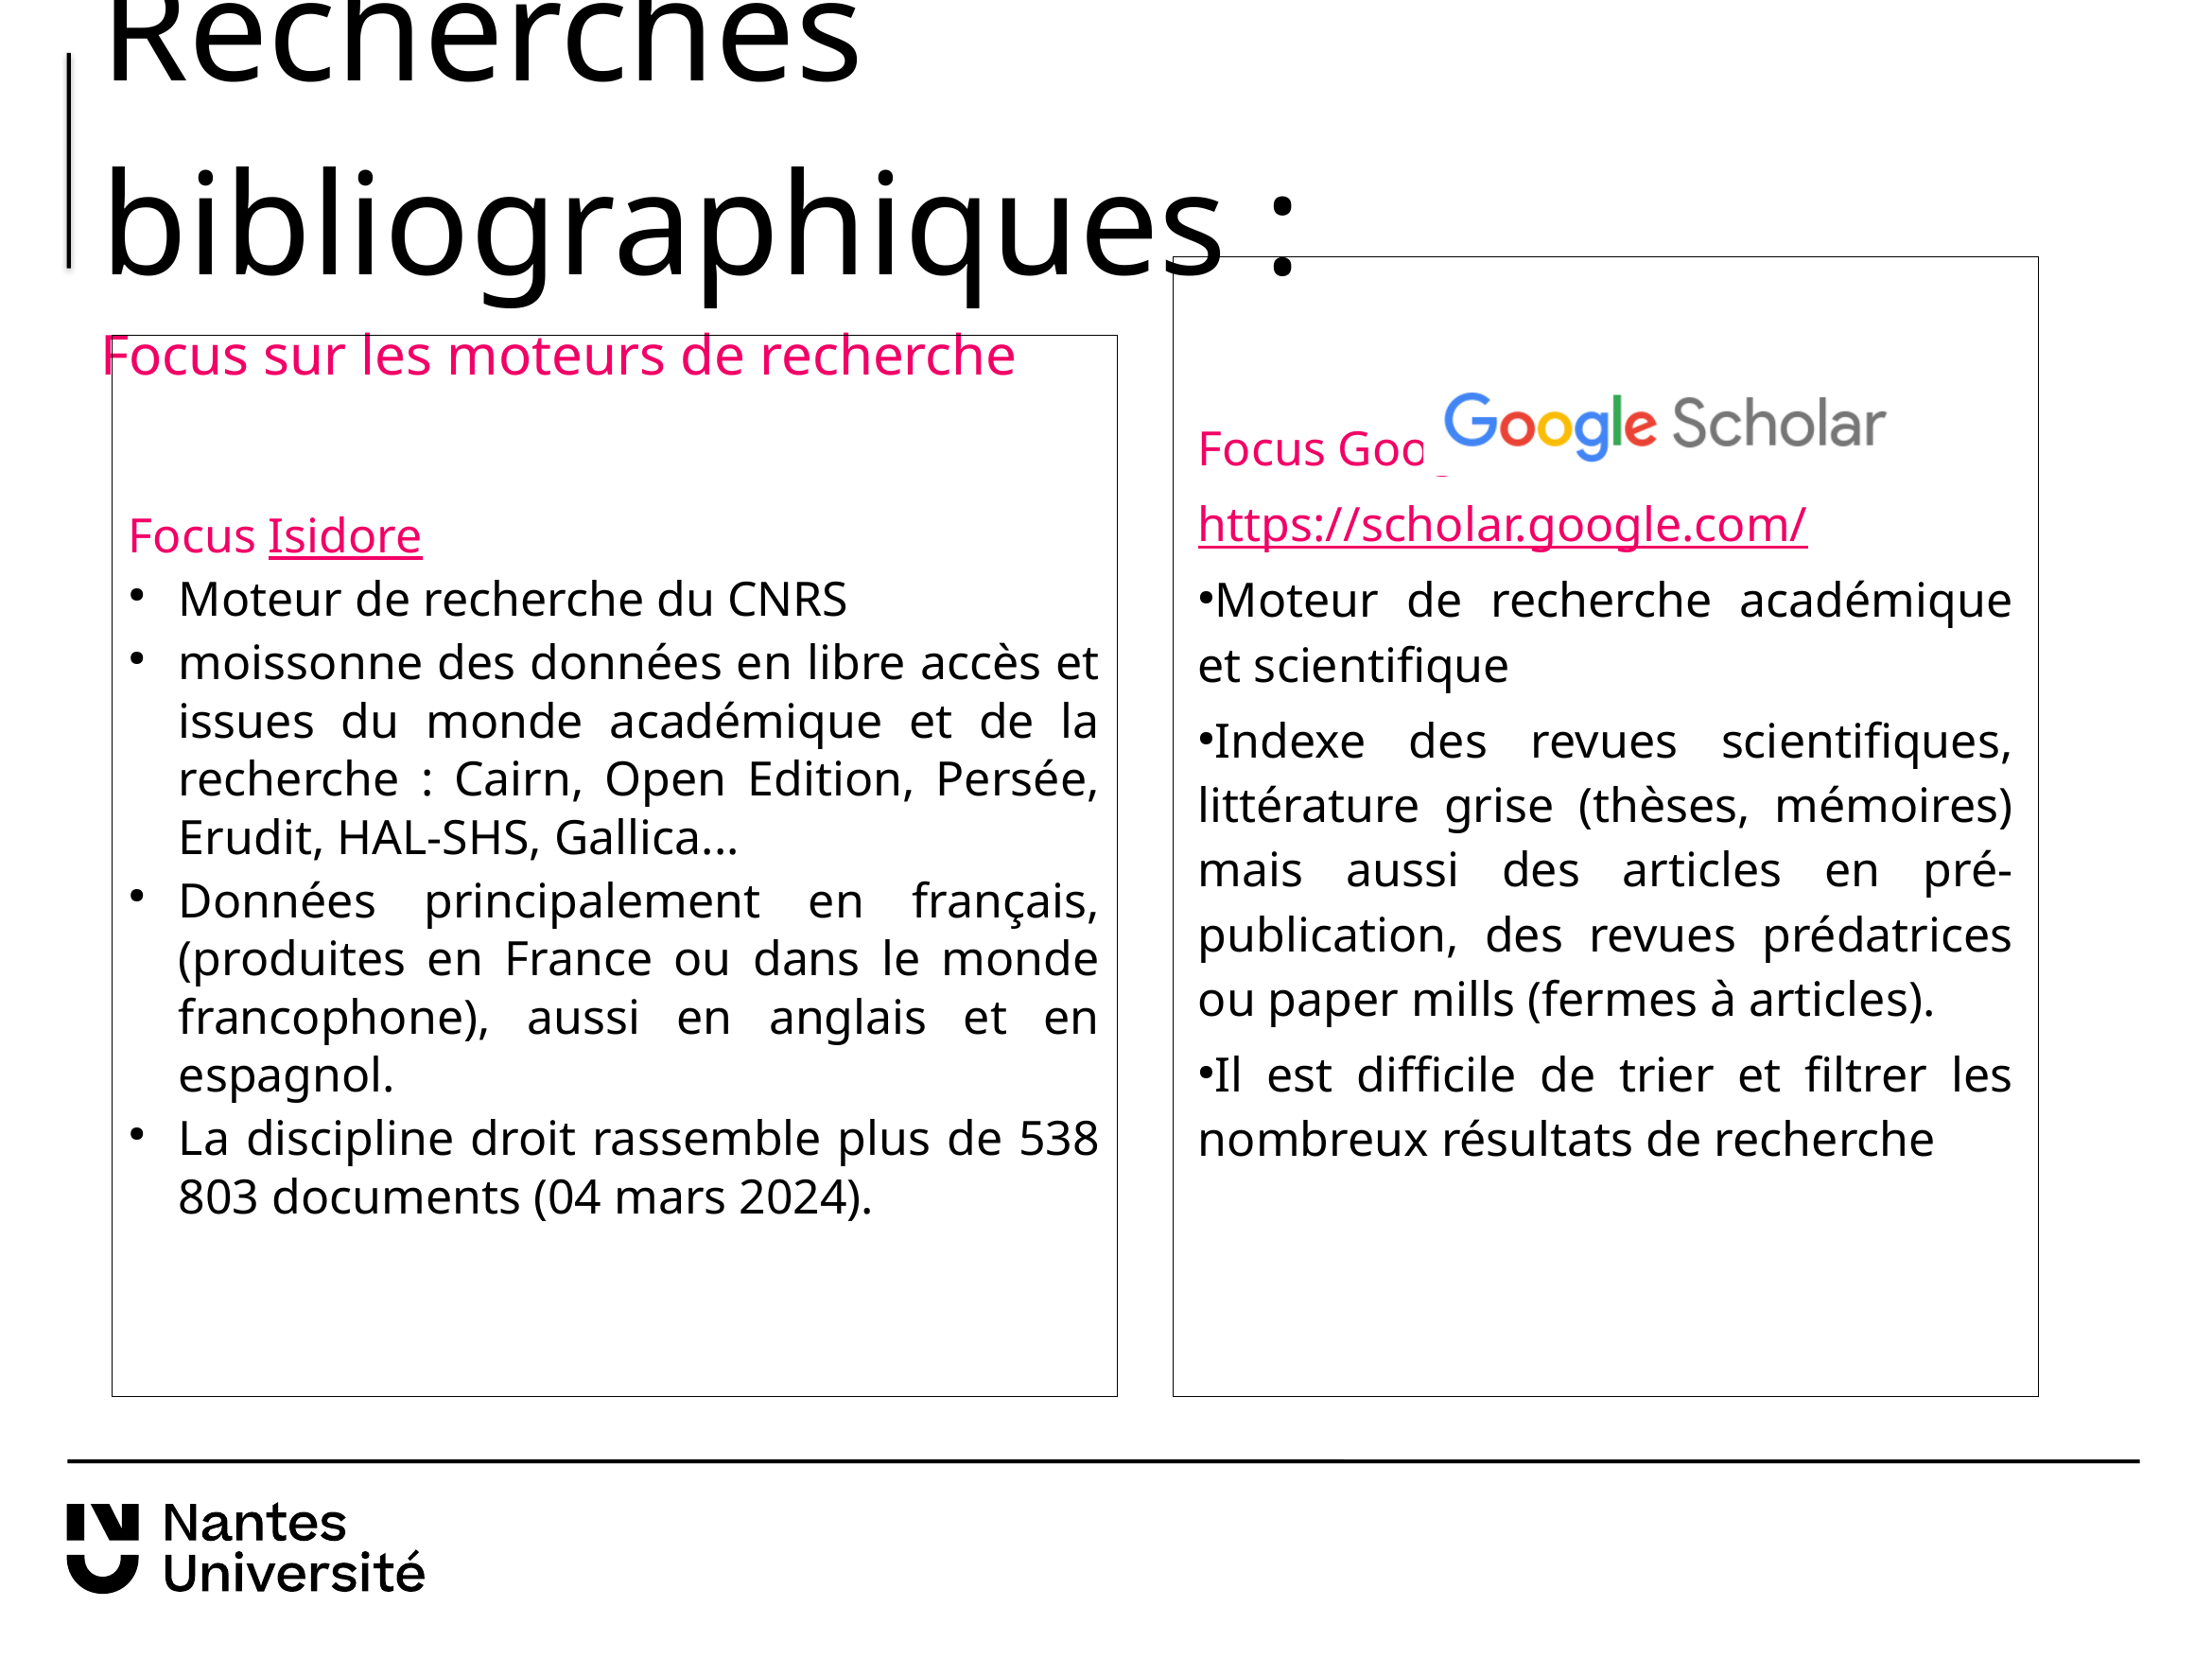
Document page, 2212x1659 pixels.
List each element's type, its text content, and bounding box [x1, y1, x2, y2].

list Focus Isidore Moteur de recherche du CNRS moissonne des données en libre accès et issues du monde académique et de la recherche : Cairn, Open Edition, Persée, Erudit, HAL-SHS, Gallica... Données principalement en français, (produites en France ou dans le monde francophone), aussi en anglais et en espagnol. La discipline droit rassemble plus de 538 803 documents (04 mars 2024). [112, 335, 1118, 1397]
text_box Focus Google Scholar : https://scholar.google.com/ Moteur de recherche académique et scientifique Indexe des revues scientifiques, littérature grise (thèses, mémoires) mais aussi des articles en pré-publication, des revues prédatrices ou paper mills (fermes à articles). Il est difficile de trier et filtrer les nombreux résultats de recherche [1173, 341, 2039, 1397]
picture [1423, 362, 1904, 476]
title Recherches bibliographiques : Focus sur les moteurs de recherche [100, 36, 2023, 285]
